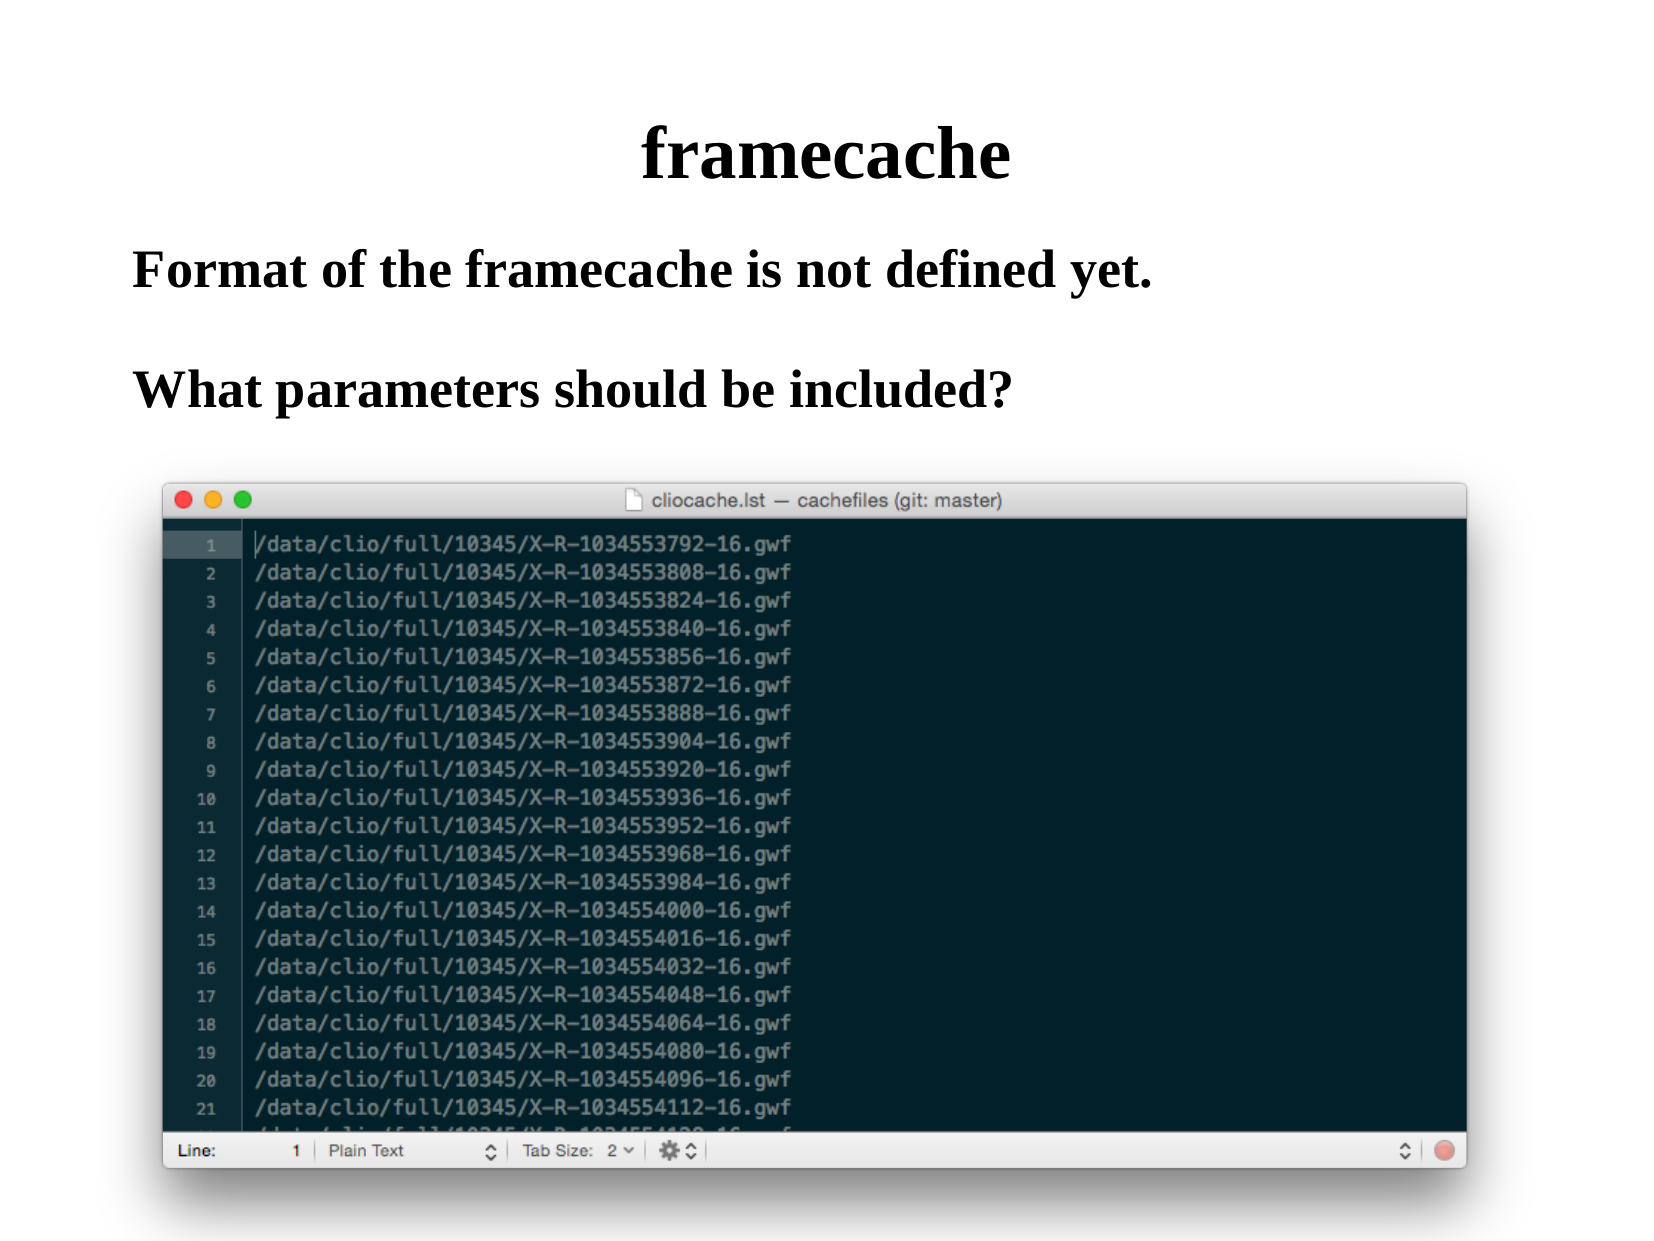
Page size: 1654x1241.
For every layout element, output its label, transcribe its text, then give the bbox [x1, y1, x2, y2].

picture [80, 436, 1550, 1241]
text_box Format of the framecache is not defined yet. What parameters should be included? [118, 231, 1323, 427]
title framecache [82, 49, 1571, 257]
